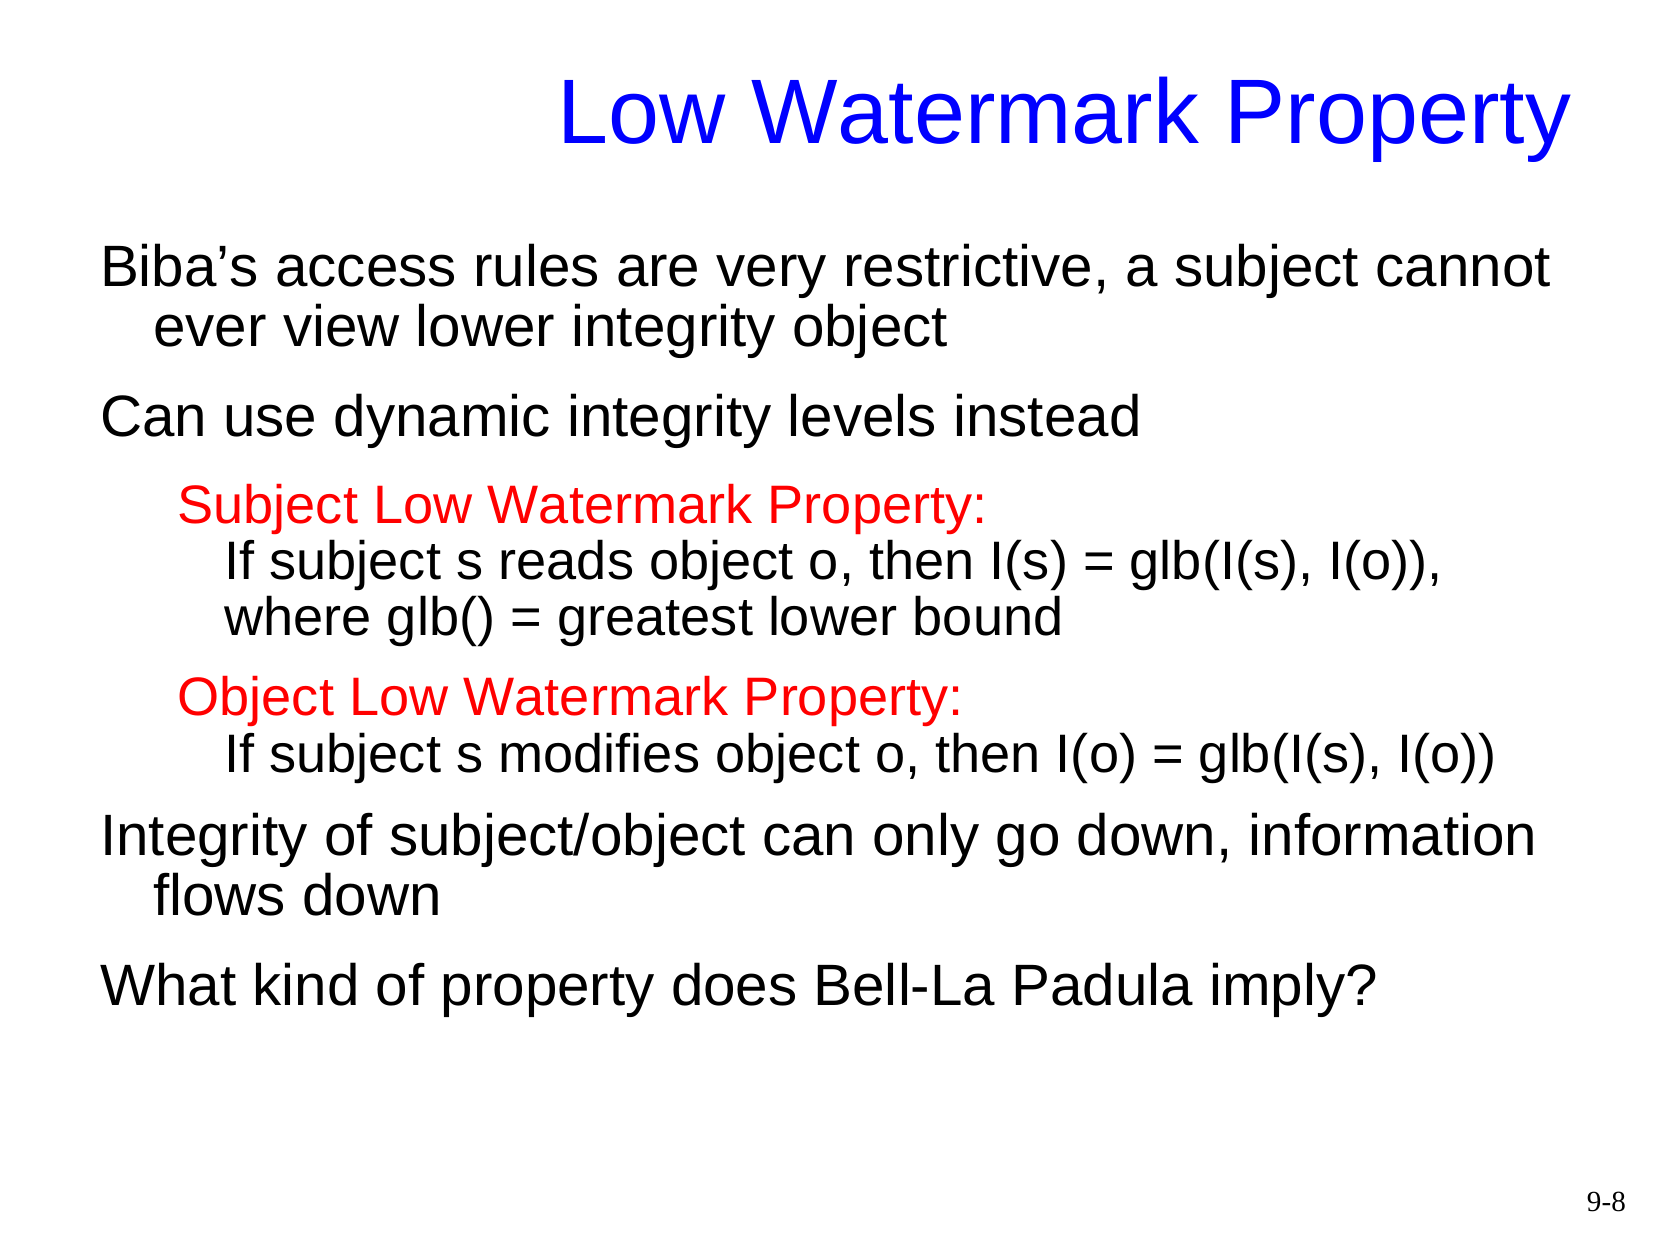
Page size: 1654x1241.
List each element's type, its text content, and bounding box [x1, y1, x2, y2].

list Biba’s access rules are very restrictive, a subject cannot ever view lower integrity object Can use dynamic integrity levels instead Subject Low Watermark Property: If subject s reads object o, then I(s) = glb(I(s), I(o)), where glb() = greatest lower bound Object Low Watermark Property: If subject s modifies object o, then I(o) = glb(I(s), I(o)) Integrity of subject/object can only go down, information flows down What kind of property does Bell-La Padula imply? [82, 237, 1571, 1170]
title Low Watermark Property [84, 11, 1573, 218]
